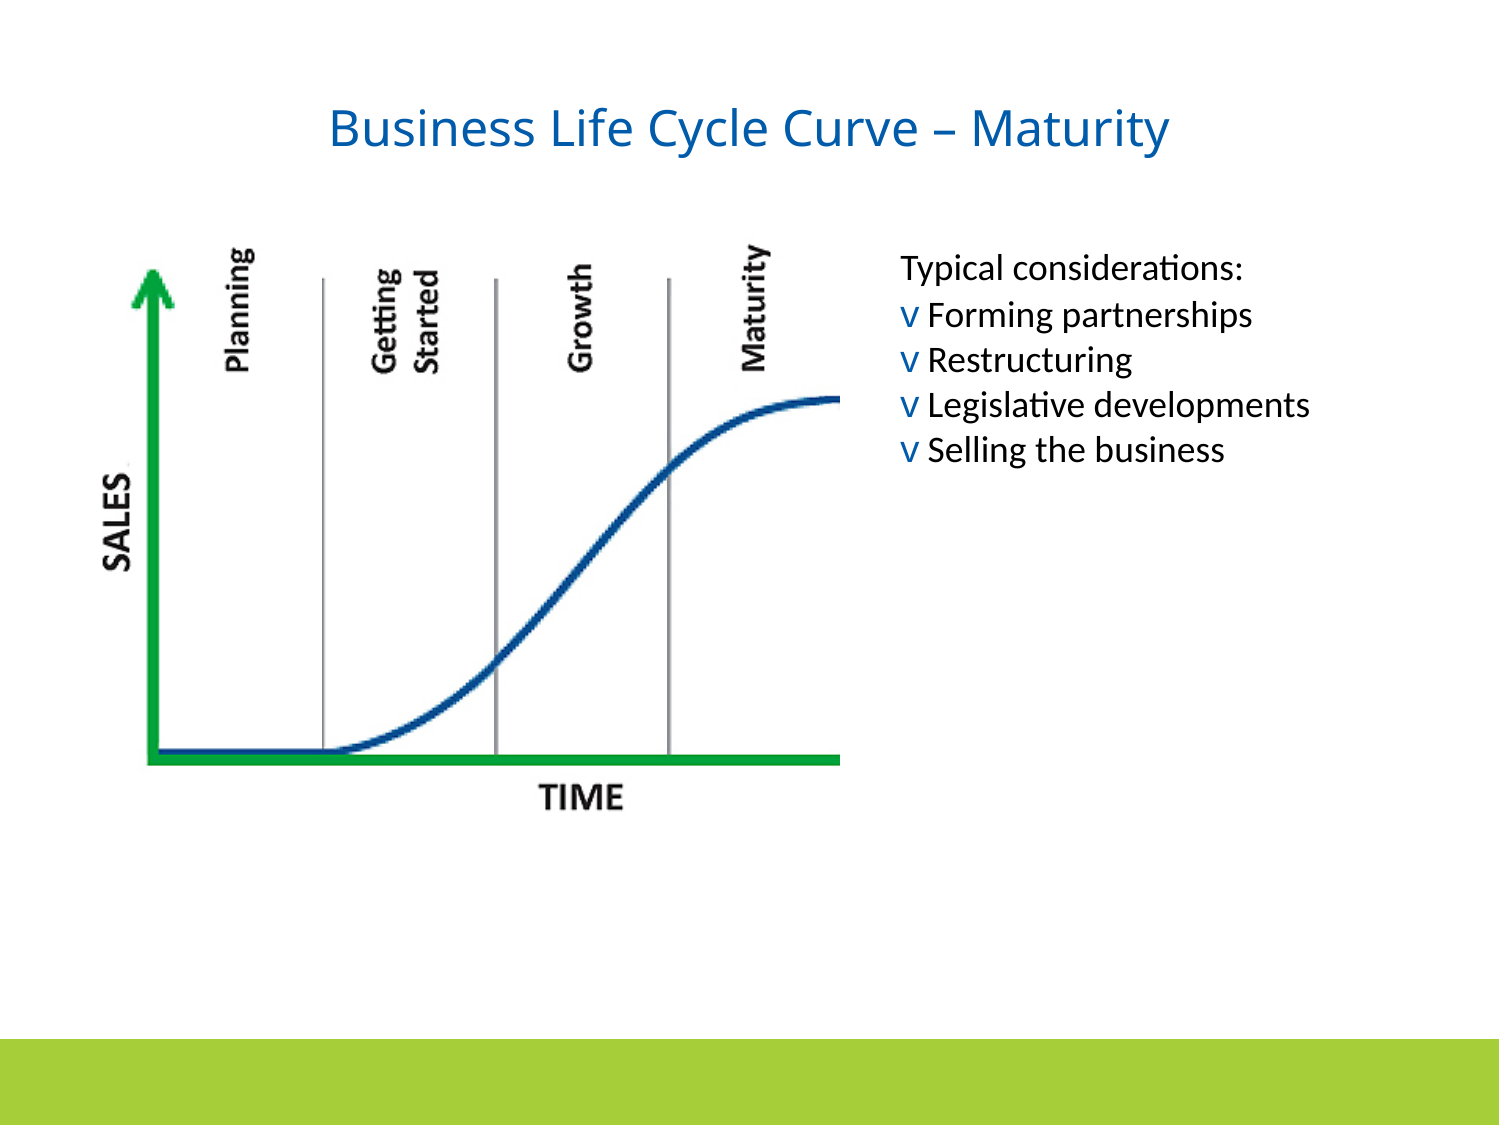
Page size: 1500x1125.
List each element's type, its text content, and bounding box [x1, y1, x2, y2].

text_box [0, 1039, 1499, 1125]
picture [89, 235, 840, 827]
text_box Business Life Cycle Curve – Maturity [117, 88, 1382, 178]
text_box Typical considerations: v Forming partnerships v Restructuring v Legislative developments v Selling the business [885, 235, 1382, 886]
